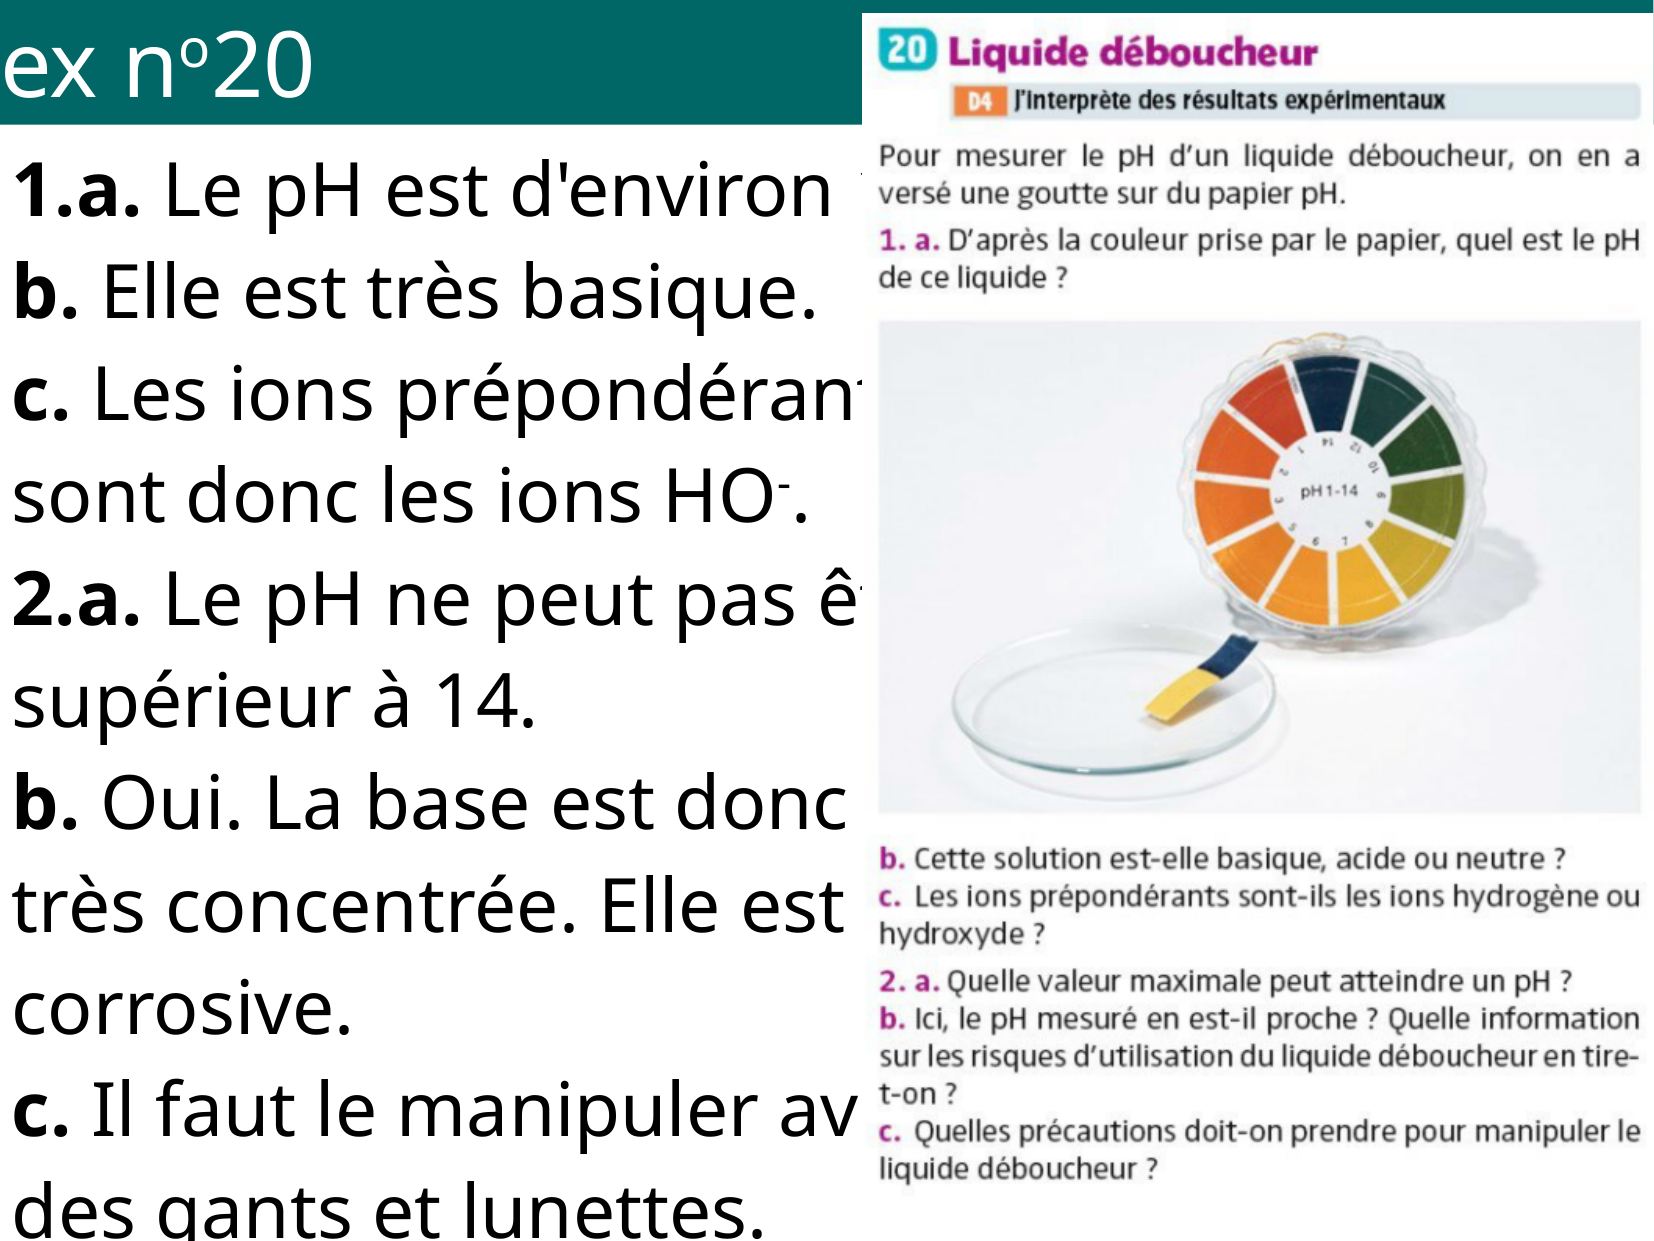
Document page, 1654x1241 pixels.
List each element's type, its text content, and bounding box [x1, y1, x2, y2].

subtitle 1.a. Le pH est d'environ 14. b. Elle est très basique. c. Les ions prépondérants sont donc les ions HO-. 2.a. Le pH ne peut pas être supérieur à 14. b. Oui. La base est donc très concentrée. Elle est corrosive. c. Il faut le manipuler avec des gants et lunettes. [11, 135, 1642, 1235]
picture [862, 13, 1654, 1205]
title ex no20 [0, 8, 1654, 116]
